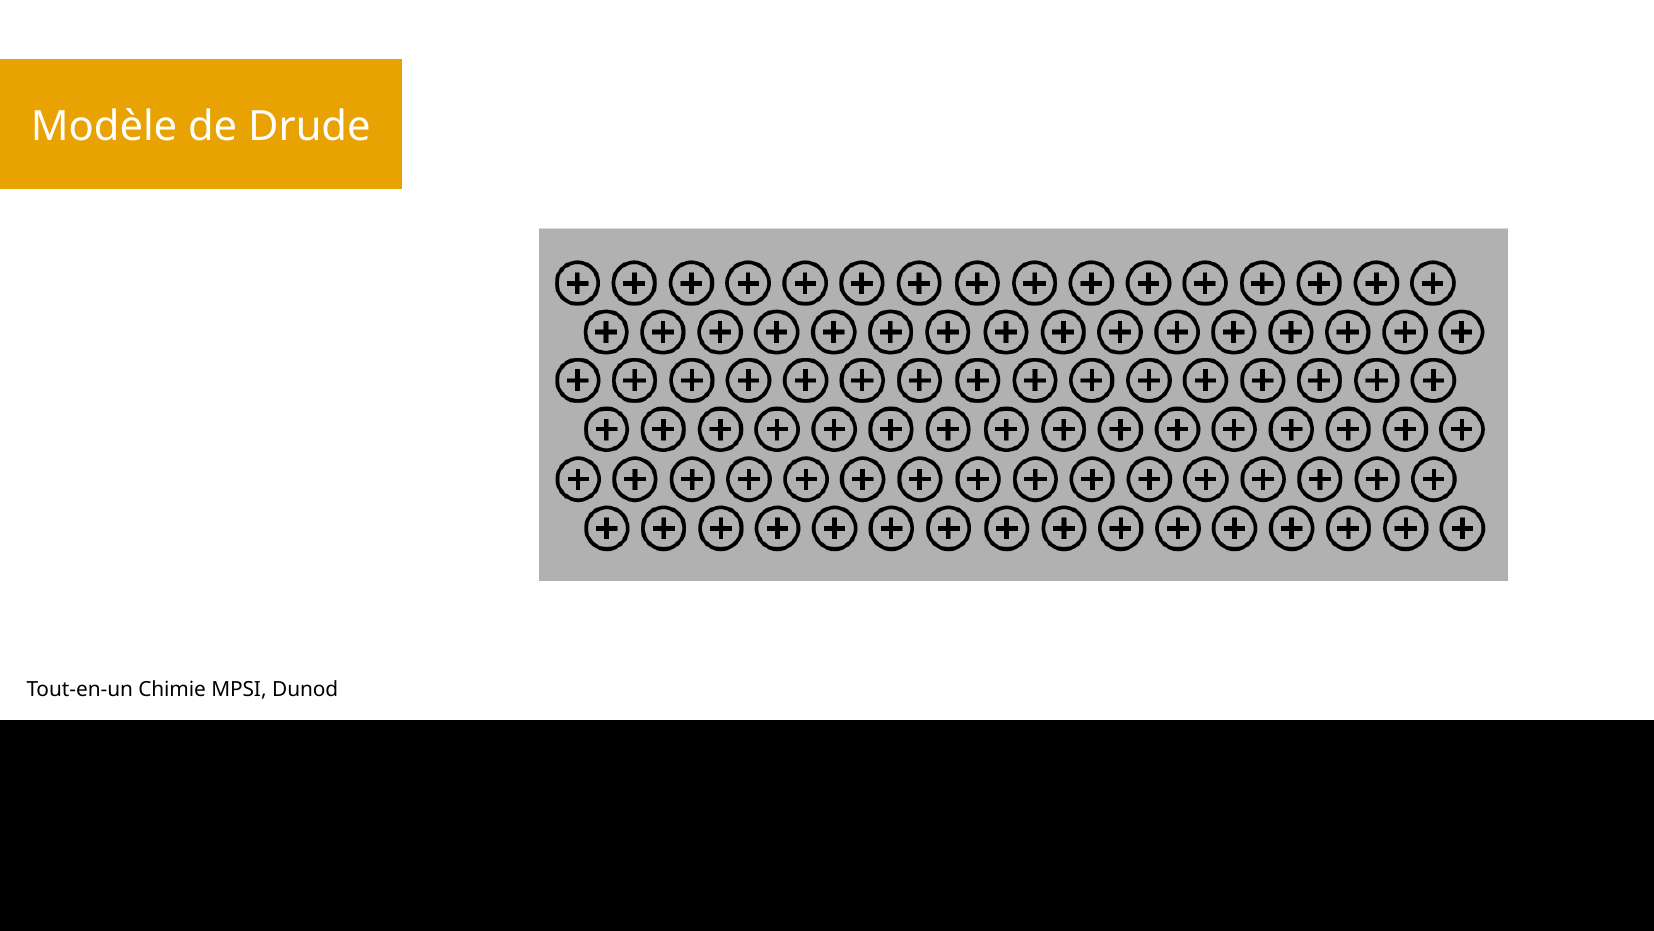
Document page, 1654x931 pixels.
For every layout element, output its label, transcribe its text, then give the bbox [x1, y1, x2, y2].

text_box [0, 720, 1654, 931]
text_box Tout-en-un Chimie MPSI, Dunod [11, 667, 332, 709]
text_box Modèle de Drude [0, 59, 402, 189]
picture [531, 224, 1515, 585]
